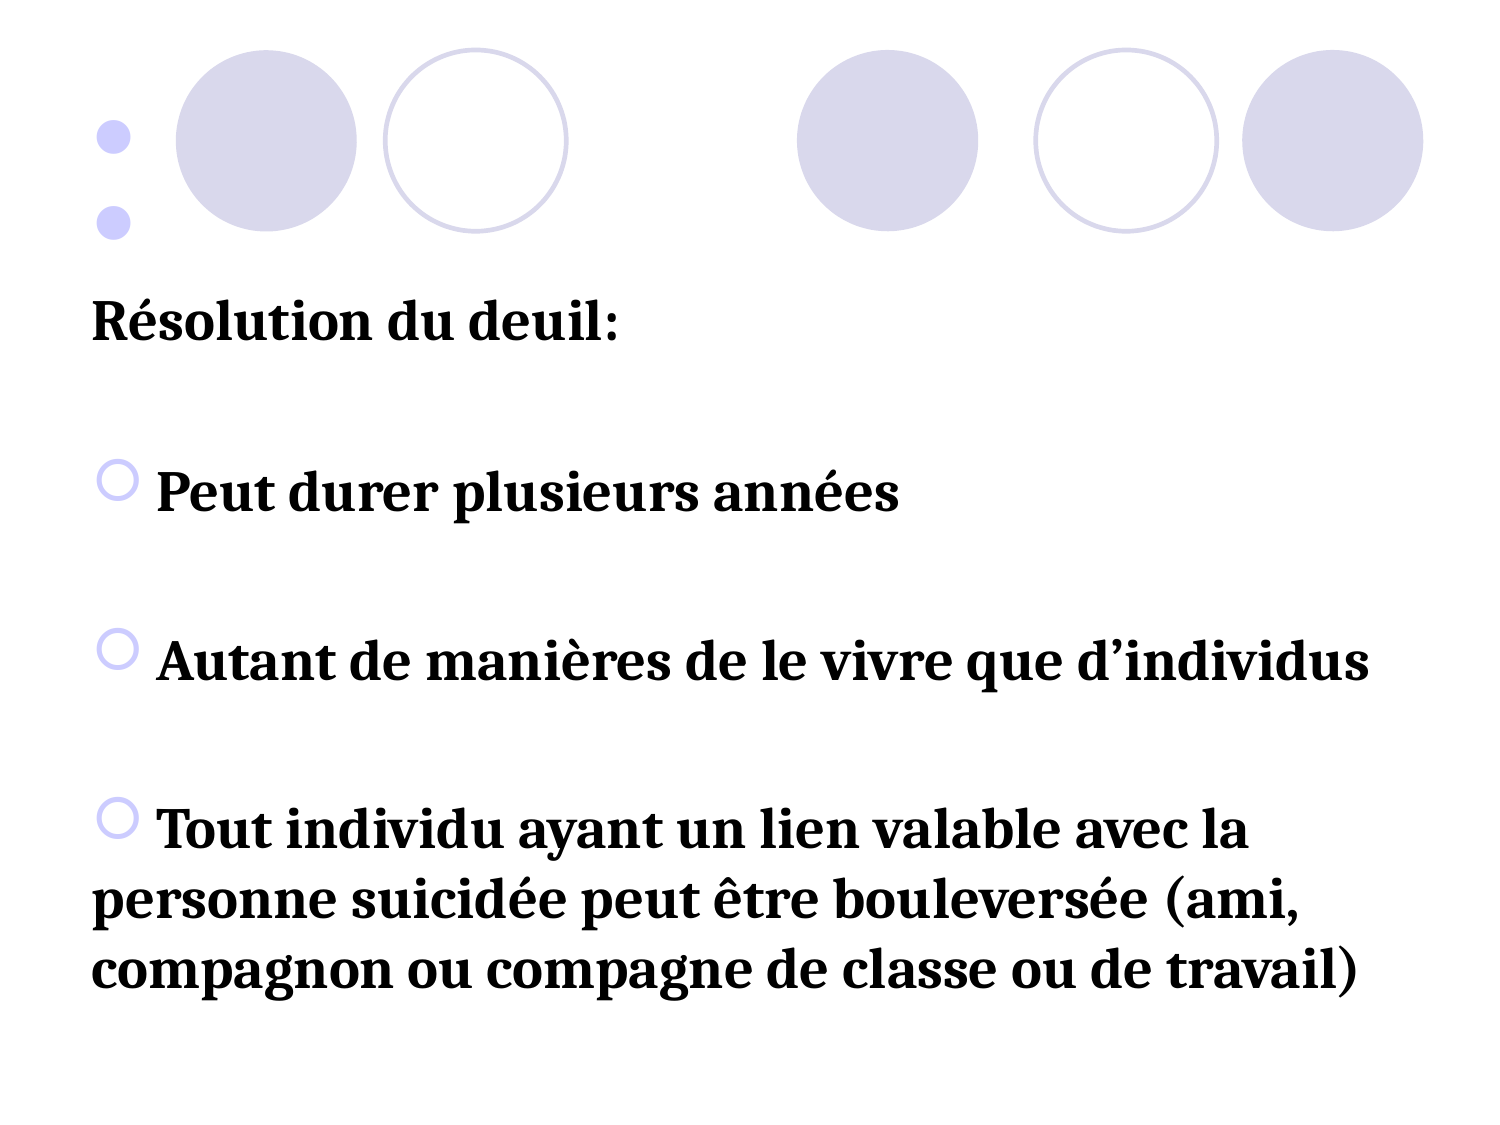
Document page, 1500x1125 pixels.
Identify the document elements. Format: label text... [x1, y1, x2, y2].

list Résolution du deuil: Peut durer plusieurs années Autant de manières de le vivre que d’individus Tout individu ayant un lien valable avec la personne suicidée peut être bouleversée (ami, compagnon ou compagne de classe ou de travail) [76, 101, 1427, 1069]
